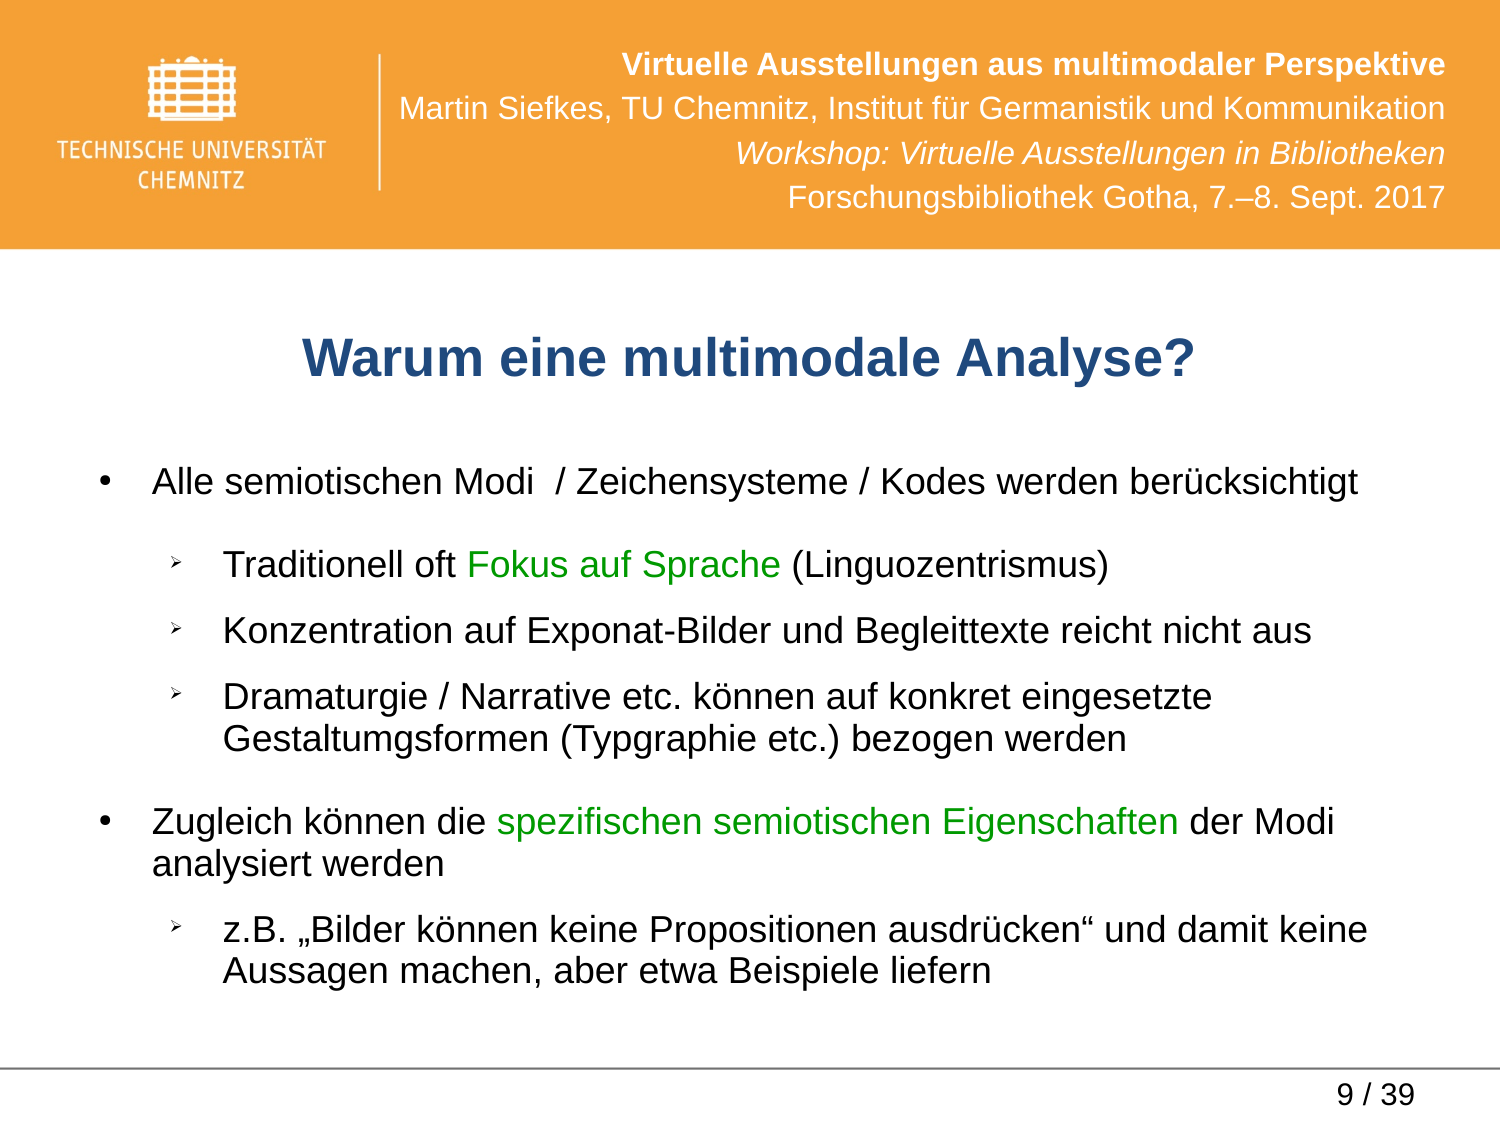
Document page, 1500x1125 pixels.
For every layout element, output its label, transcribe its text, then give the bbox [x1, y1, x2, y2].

list [419, 45, 774, 197]
picture [0, 0, 1500, 1125]
text_box <Foliennummer> / 39 [1162, 1069, 1500, 1120]
list Alle semiotischen Modi / Zeichensysteme / Kodes werden berücksichtigt Traditionell oft Fokus auf Sprache (Linguozentrismus) Konzentration auf Exponat-Bilder und Begleittexte reicht nicht aus Dramaturgie / Narrative etc. können auf konkret eingesetzte Gestaltumgsformen (Typgraphie etc.) bezogen werden Zugleich können die spezifischen semiotischen Eigenschaften der Modi analysiert werden z.B. „Bilder können keine Propositionen ausdrücken“ und damit keine Aussagen machen, aber etwa Beispiele liefern [81, 460, 1460, 969]
text_box Warum eine multimodale Analyse? [59, 314, 1441, 449]
